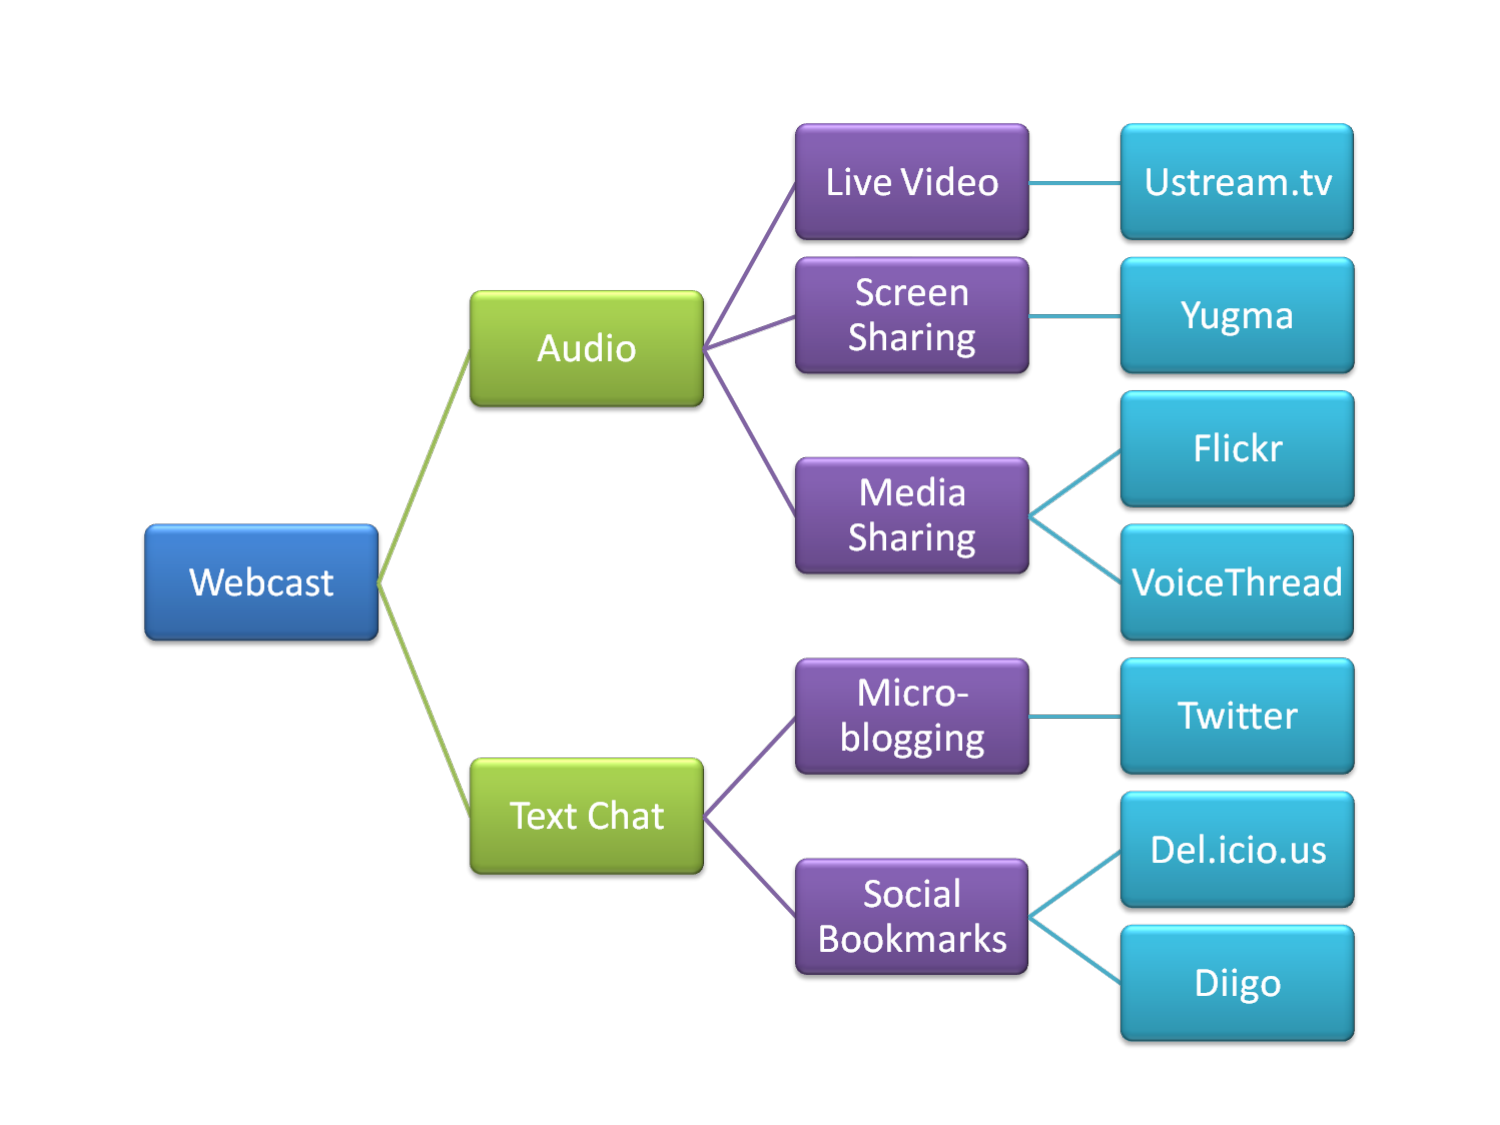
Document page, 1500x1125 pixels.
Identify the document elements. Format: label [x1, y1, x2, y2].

picture [23, 118, 1477, 1054]
